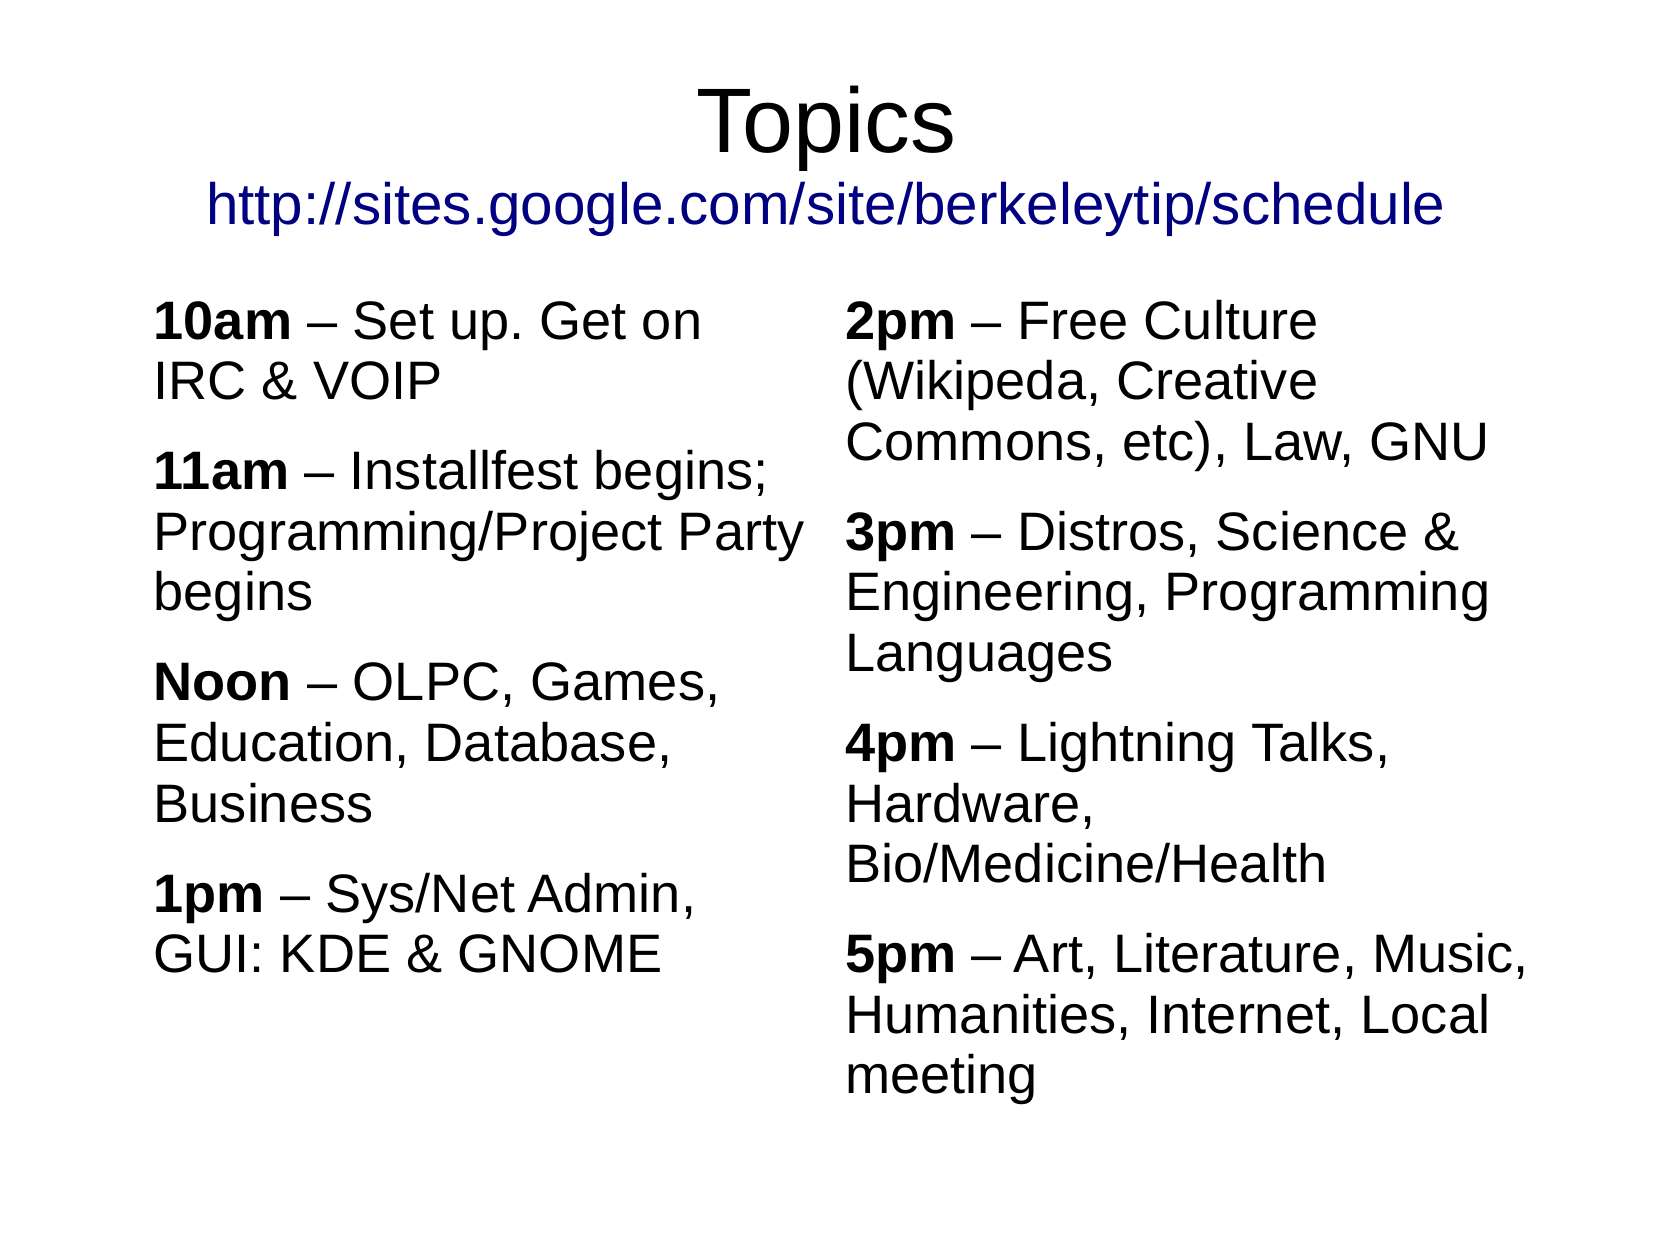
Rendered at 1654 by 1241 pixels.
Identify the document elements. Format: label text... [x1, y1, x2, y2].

list 10am – Set up. Get on IRC & VOIP 11am – Installfest begins; Programming/Project Party begins Noon – OLPC, Games, Education, Database, Business 1pm – Sys/Net Admin, GUI: KDE & GNOME [82, 290, 809, 1109]
title Topics http://sites.google.com/site/berkeleytip/schedule [82, 49, 1571, 257]
list 2pm – Free Culture (Wikipeda, Creative Commons, etc), Law, GNU 3pm – Distros, Science & Engineering, Programming Languages 4pm – Lightning Talks, Hardware, Bio/Medicine/Health 5pm – Art, Literature, Music, Humanities, Internet, Local meeting [845, 290, 1572, 1109]
